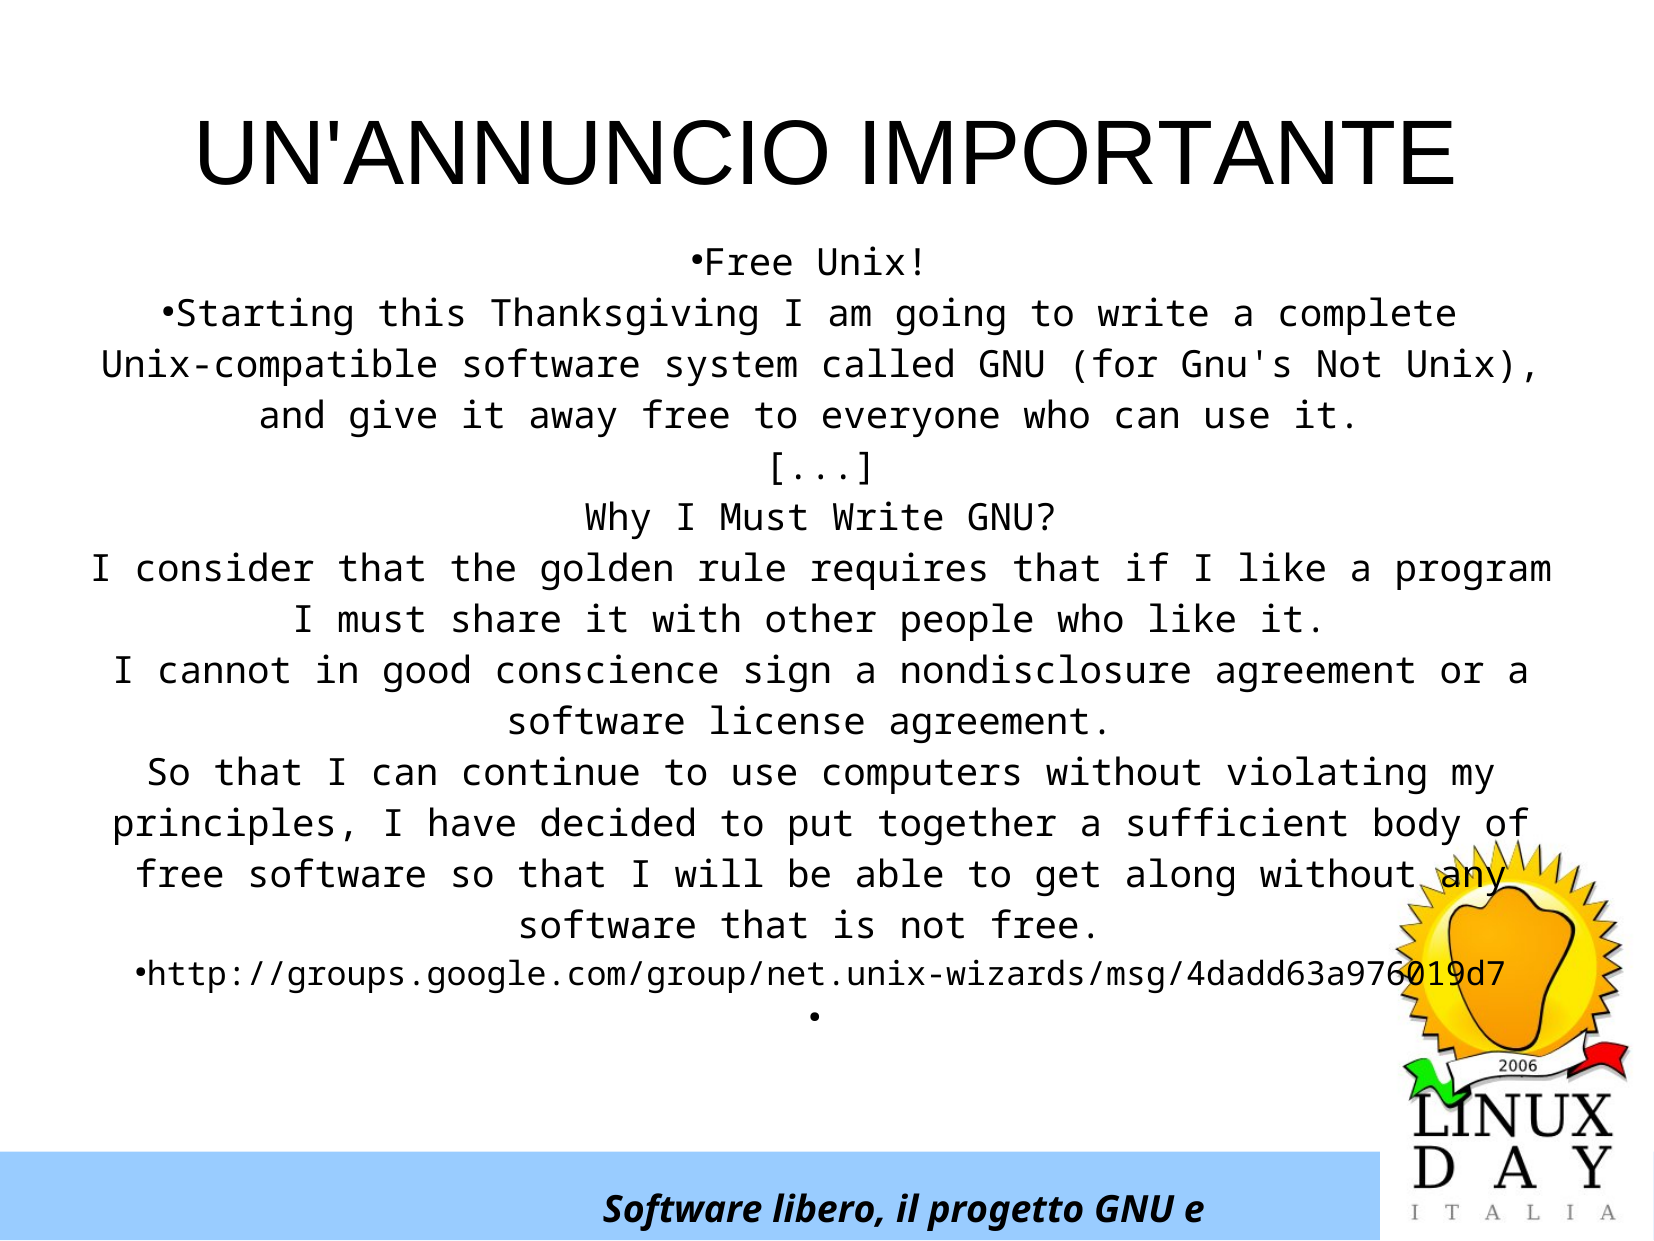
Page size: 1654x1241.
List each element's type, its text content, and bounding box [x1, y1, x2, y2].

title UN'ANNUNCIO IMPORTANTE [82, 49, 1571, 257]
subtitle Free Unix! Starting this Thanksgiving I am going to write a complete Unix-compatible software system called GNU (for Gnu's Not Unix), and give it away free to everyone who can use it. [...] Why I Must Write GNU? I consider that the golden rule requires that if I like a program I must share it with other people who like it. I cannot in good conscience sign a nondisclosure agreement or a software license agreement. So that I can continue to use computers without violating my principles, I have decided to put together a sufficient body of free software so that I will be able to get along without any software that is not free. http://groups.google.com/group/net.unix-wizards/msg/4dadd63a976019d7 [76, 236, 1565, 1040]
text_box Software libero, il progetto GNU e Linux [588, 1175, 1323, 1237]
picture [1380, 826, 1654, 1241]
text_box [0, 1151, 1380, 1241]
